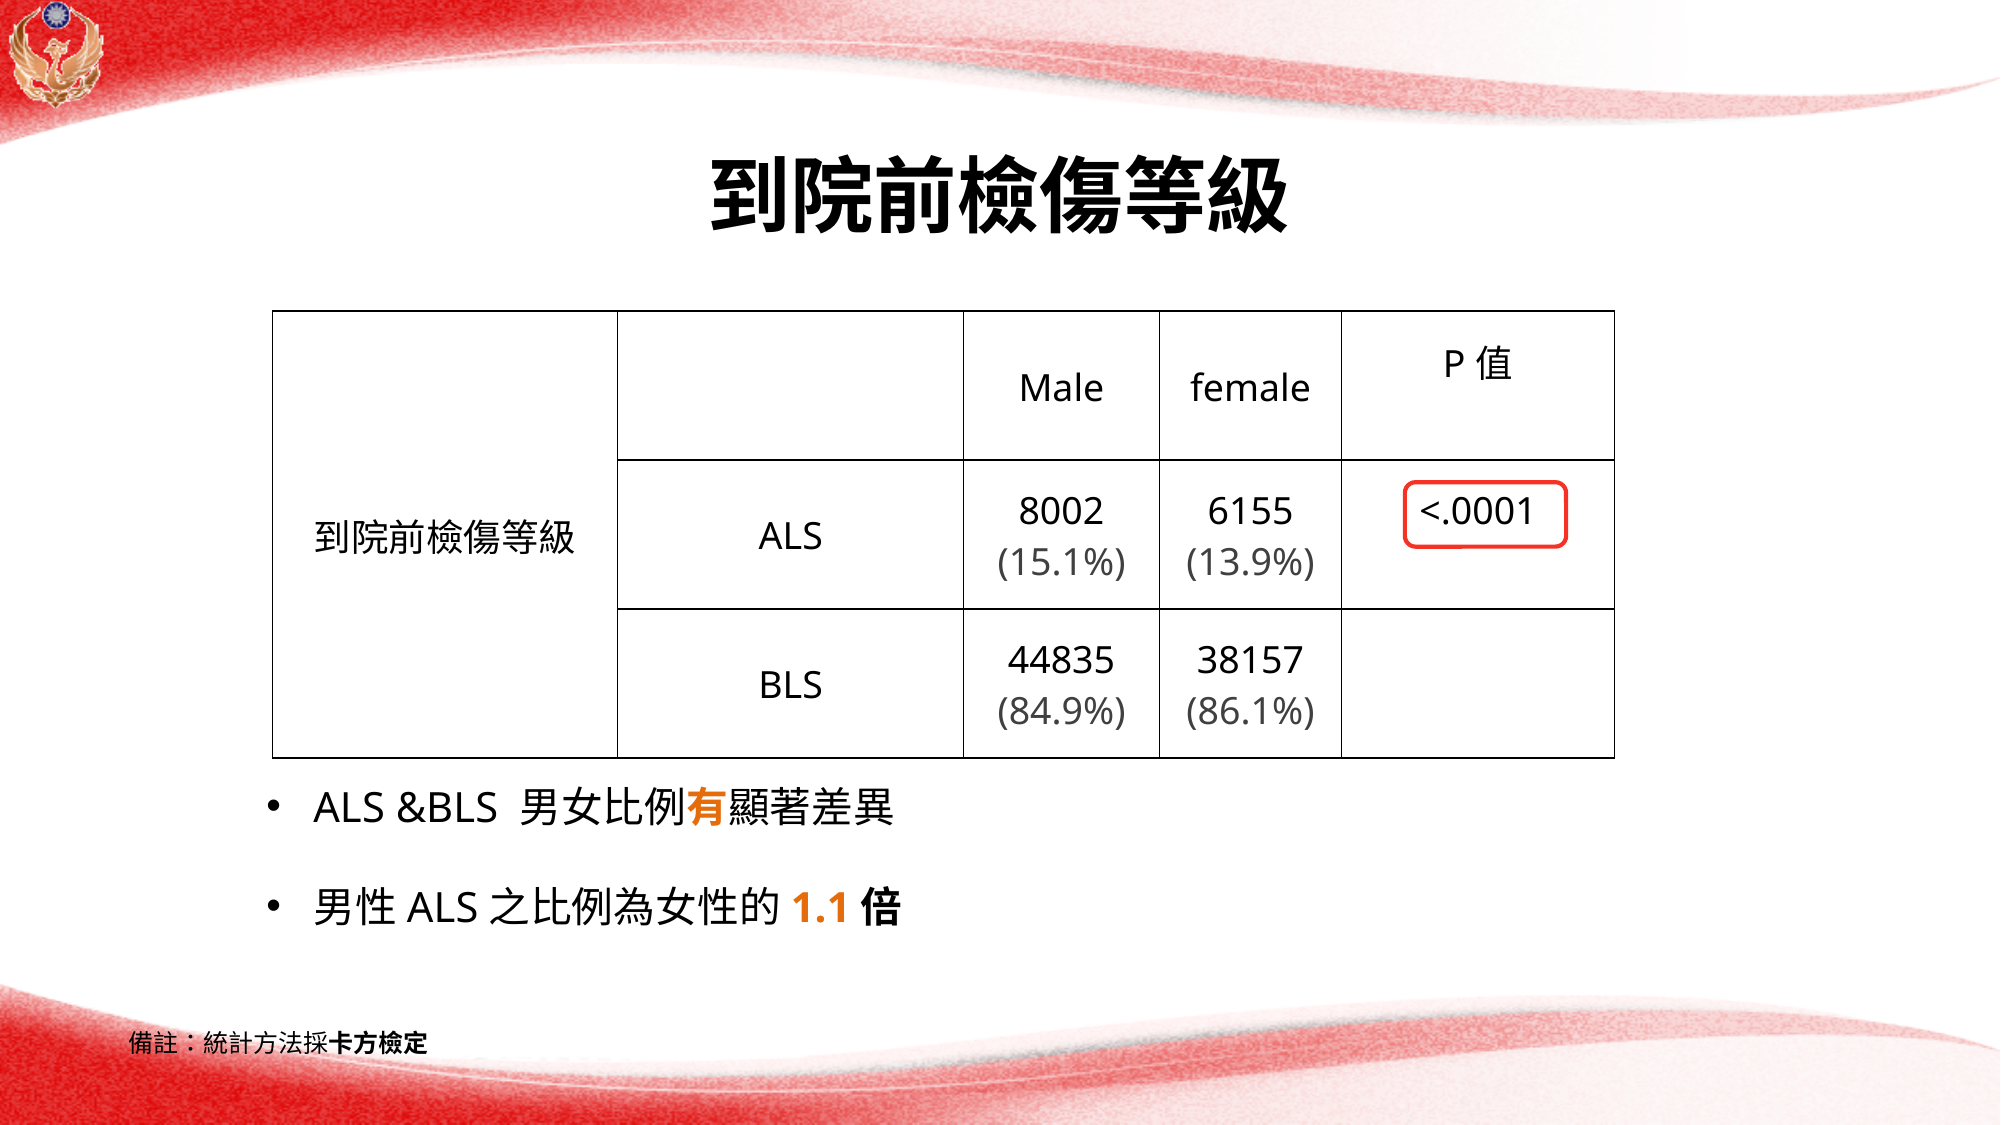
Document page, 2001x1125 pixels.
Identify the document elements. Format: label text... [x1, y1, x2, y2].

text_box ALS &BLS 男女比例有顯著差異 男性ALS之比例為女性的1.1倍 [251, 772, 1075, 1125]
table_header Male [964, 312, 1159, 459]
table_cell <.0001 [1342, 461, 1614, 608]
text_box 備註：統計方法採卡方檢定 [114, 1020, 737, 1066]
table_header 到院前檢傷等級 [273, 312, 617, 757]
picture [0, 0, 2001, 1125]
table_cell ALS [618, 461, 963, 608]
table_header P值 [1342, 312, 1614, 459]
table_cell 8002 (15.1%) [964, 461, 1159, 608]
table_cell 6155 (13.9%) [1160, 461, 1341, 608]
title 到院前檢傷等級 [98, 111, 1899, 275]
table_cell BLS [618, 610, 963, 757]
table_cell [1342, 610, 1614, 757]
table_header [618, 312, 963, 459]
table_header female [1160, 312, 1341, 459]
table_cell 44835 (84.9%) [964, 610, 1159, 757]
table_cell 38157 (86.1%) [1160, 610, 1341, 757]
